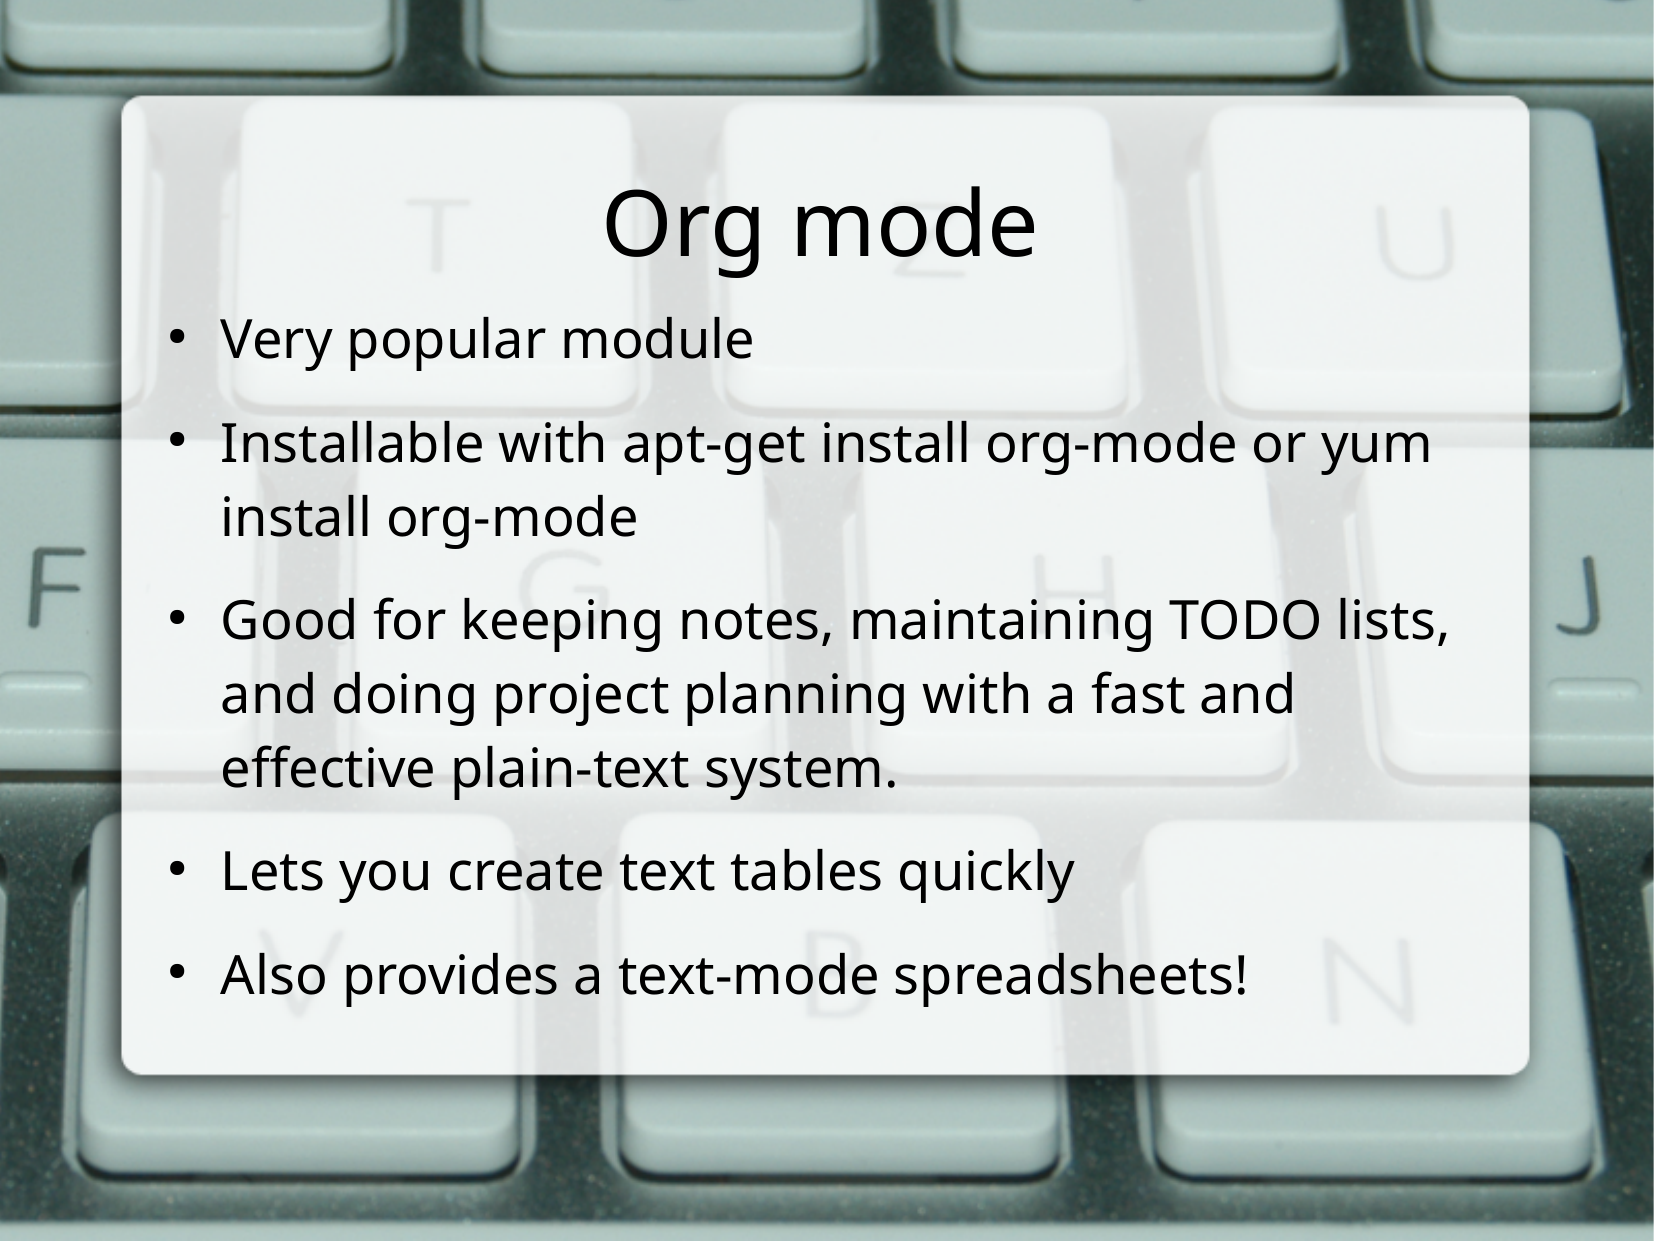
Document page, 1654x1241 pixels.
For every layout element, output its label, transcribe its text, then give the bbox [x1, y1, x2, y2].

picture [0, 0, 1654, 1241]
title Org mode [135, 117, 1506, 325]
list Very popular module Installable with apt-get install org-mode or yum install org-mode Good for keeping notes, maintaining TODO lists, and doing project planning with a fast and effective plain-text system. Lets you create text tables quickly Also provides a text-mode spreadsheets! [150, 300, 1509, 1021]
